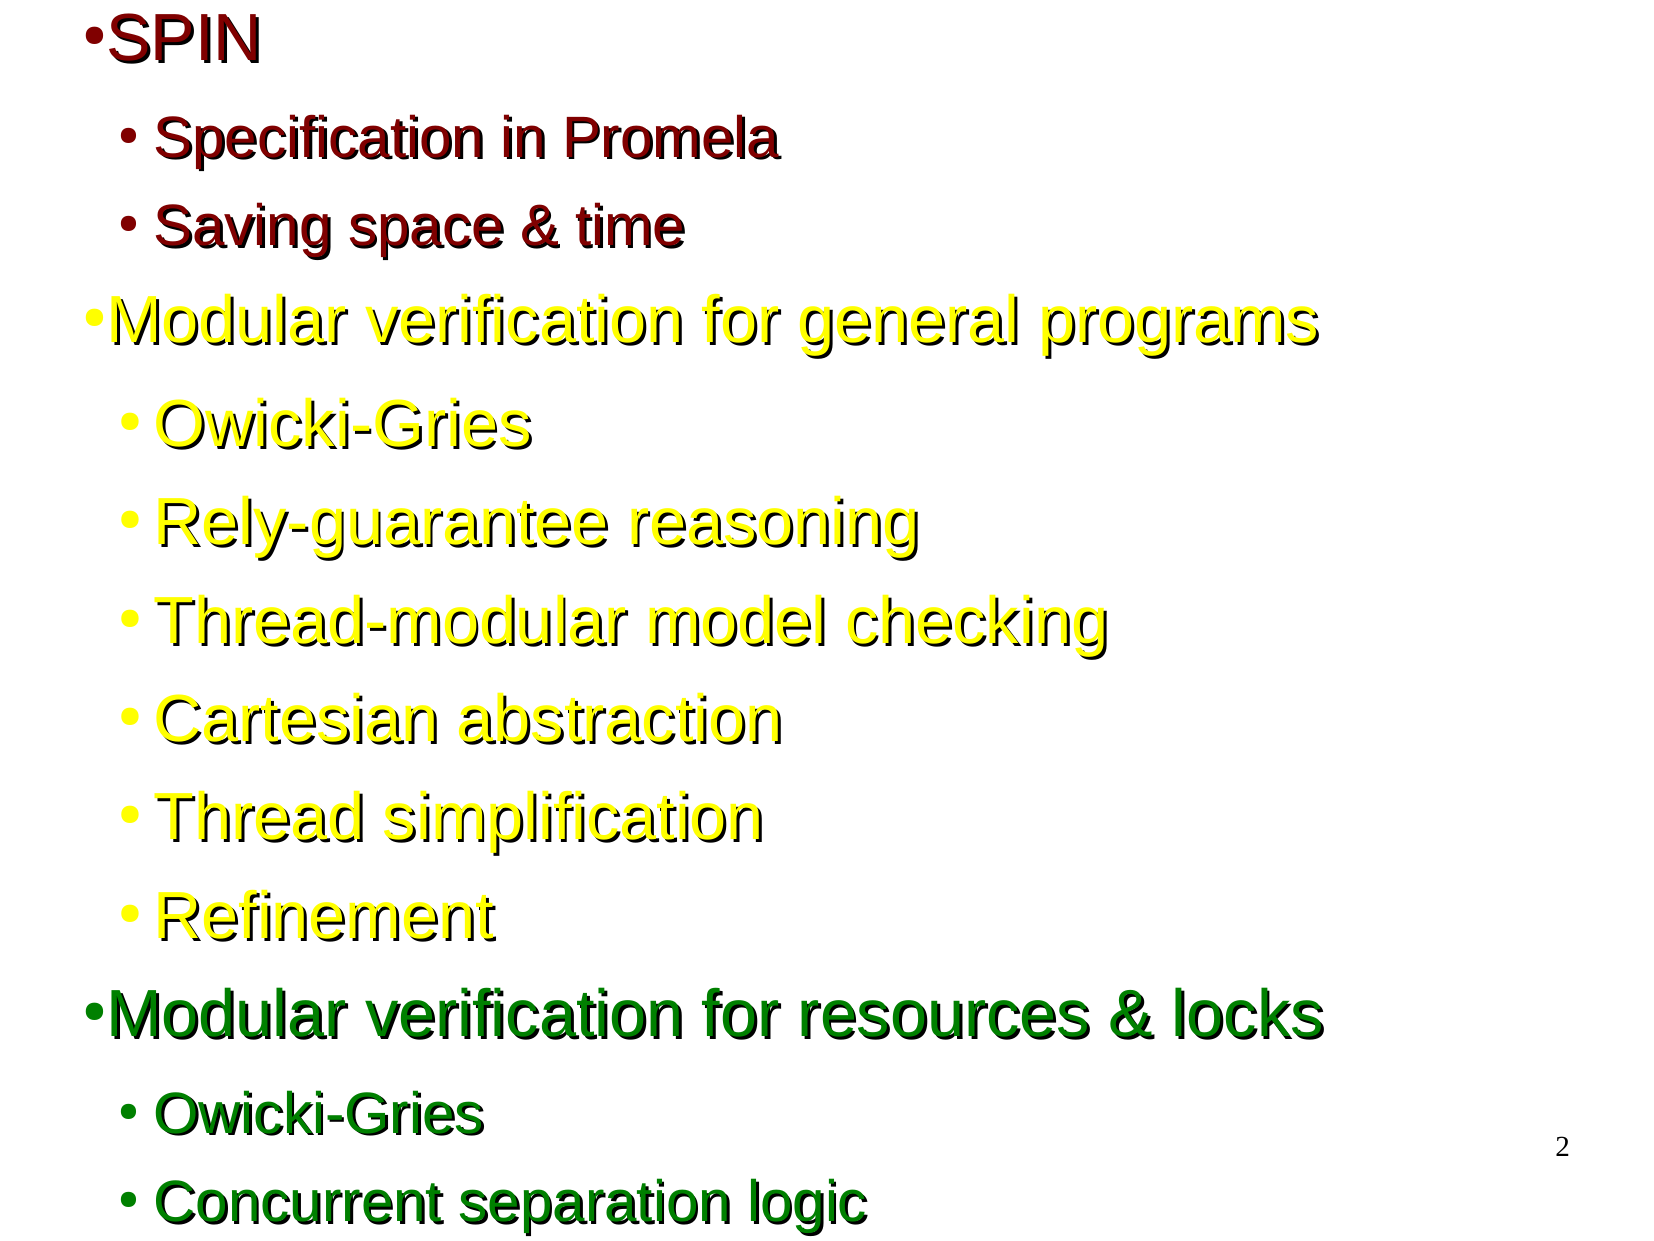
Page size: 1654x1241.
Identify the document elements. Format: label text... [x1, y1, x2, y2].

list SPIN Specification in Promela Saving space & time Modular verification for general programs Owicki-Gries Rely-guarantee reasoning Thread-modular model checking Cartesian abstraction Thread simplification Refinement Modular verification for resources & locks Owicki-Gries Concurrent separation logic [82, 0, 1571, 1241]
